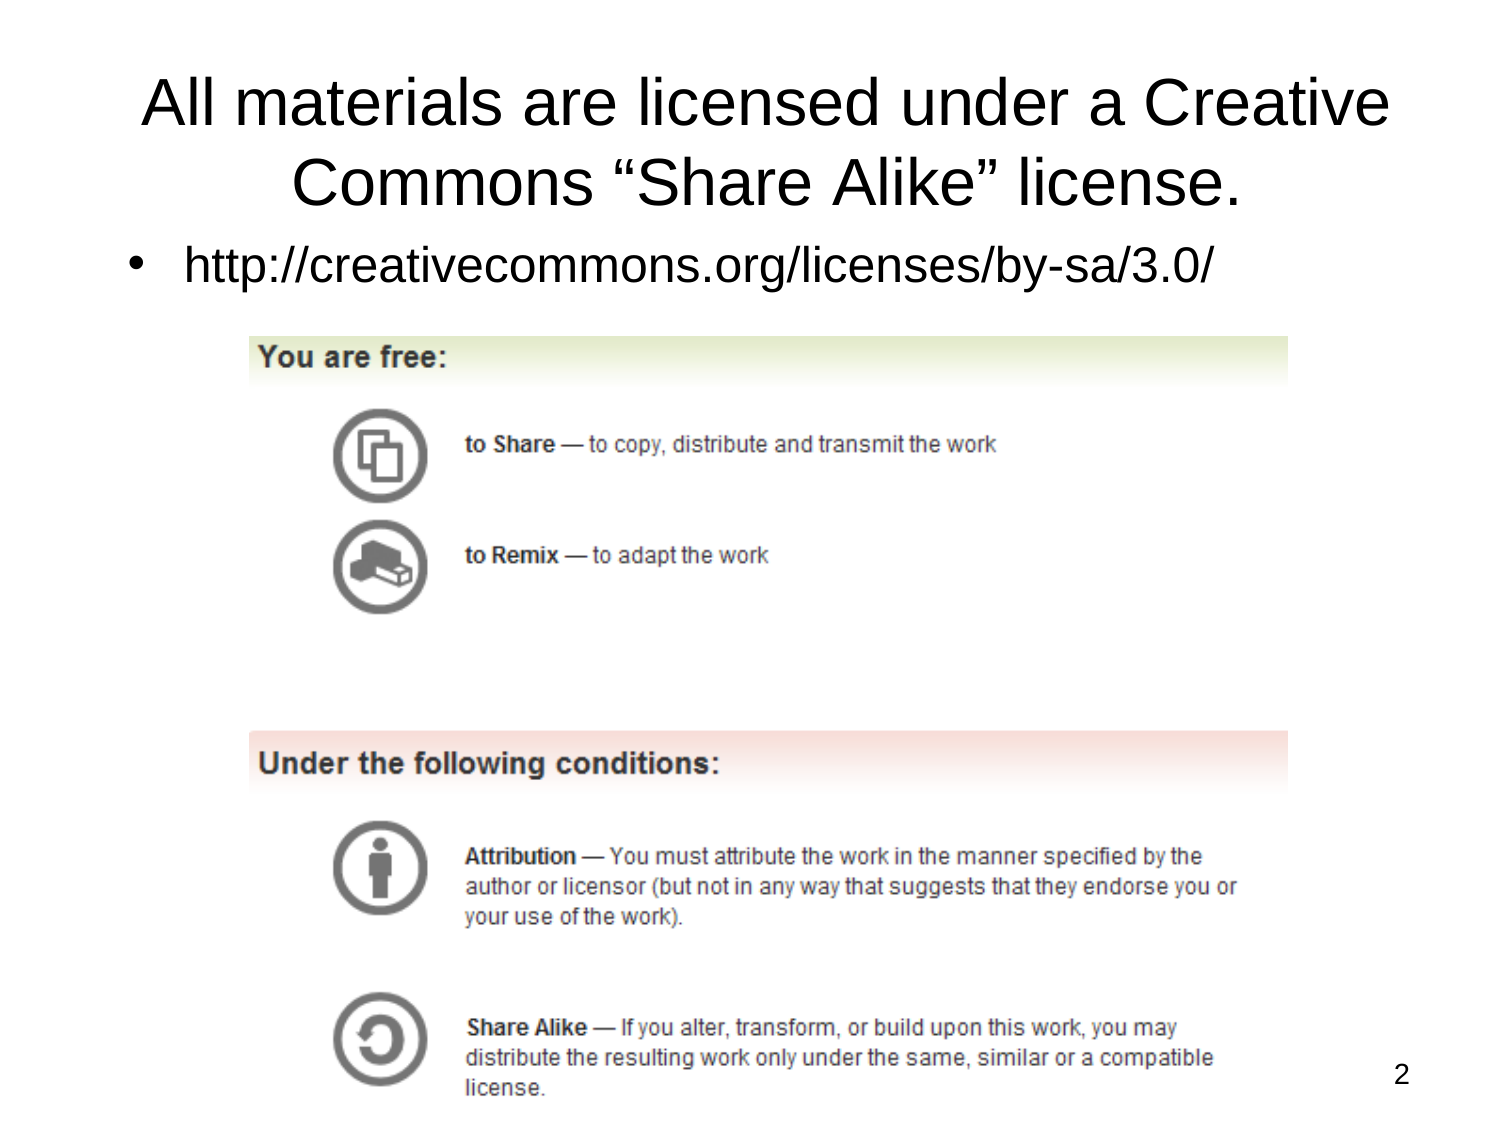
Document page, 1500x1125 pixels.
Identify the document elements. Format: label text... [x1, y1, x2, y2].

text_box <number> [1288, 1042, 1426, 1103]
title All materials are licensed under a Creative Commons “Share Alike” license. [75, 45, 1426, 233]
picture [249, 336, 1288, 1113]
list http://creativecommons.org/licenses/by-sa/3.0/ [112, 224, 1388, 901]
